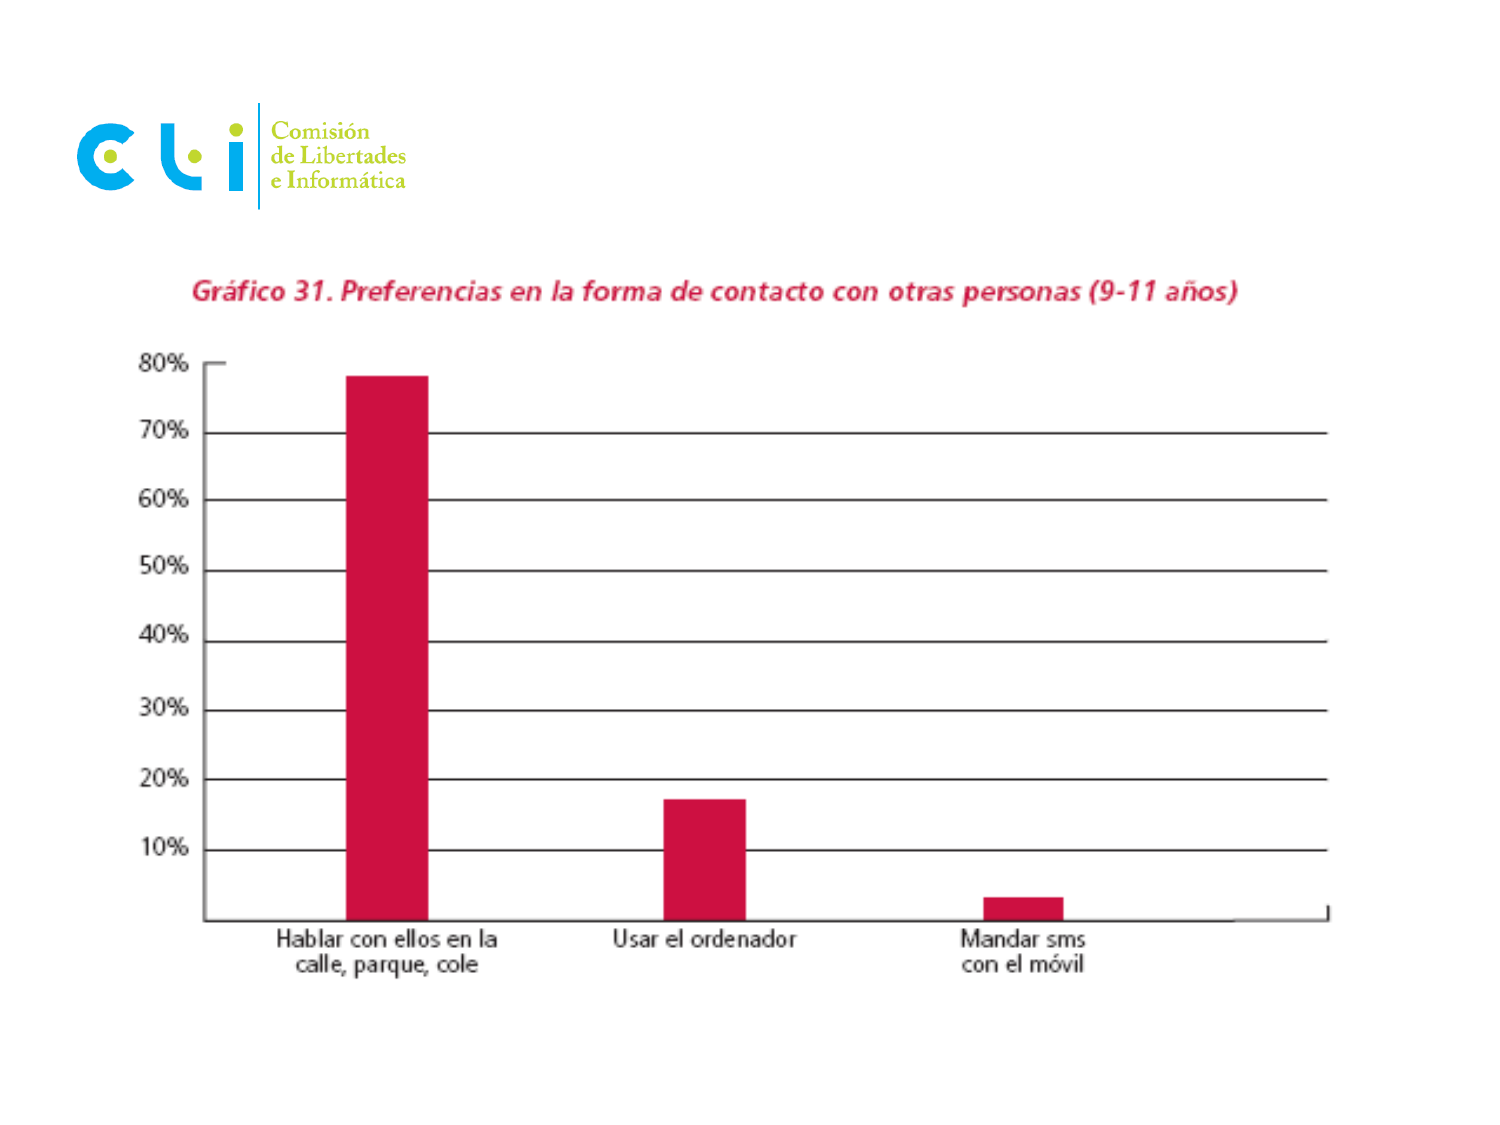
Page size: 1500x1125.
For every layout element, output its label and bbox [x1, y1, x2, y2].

picture [88, 243, 1424, 1000]
picture [6, 45, 502, 233]
